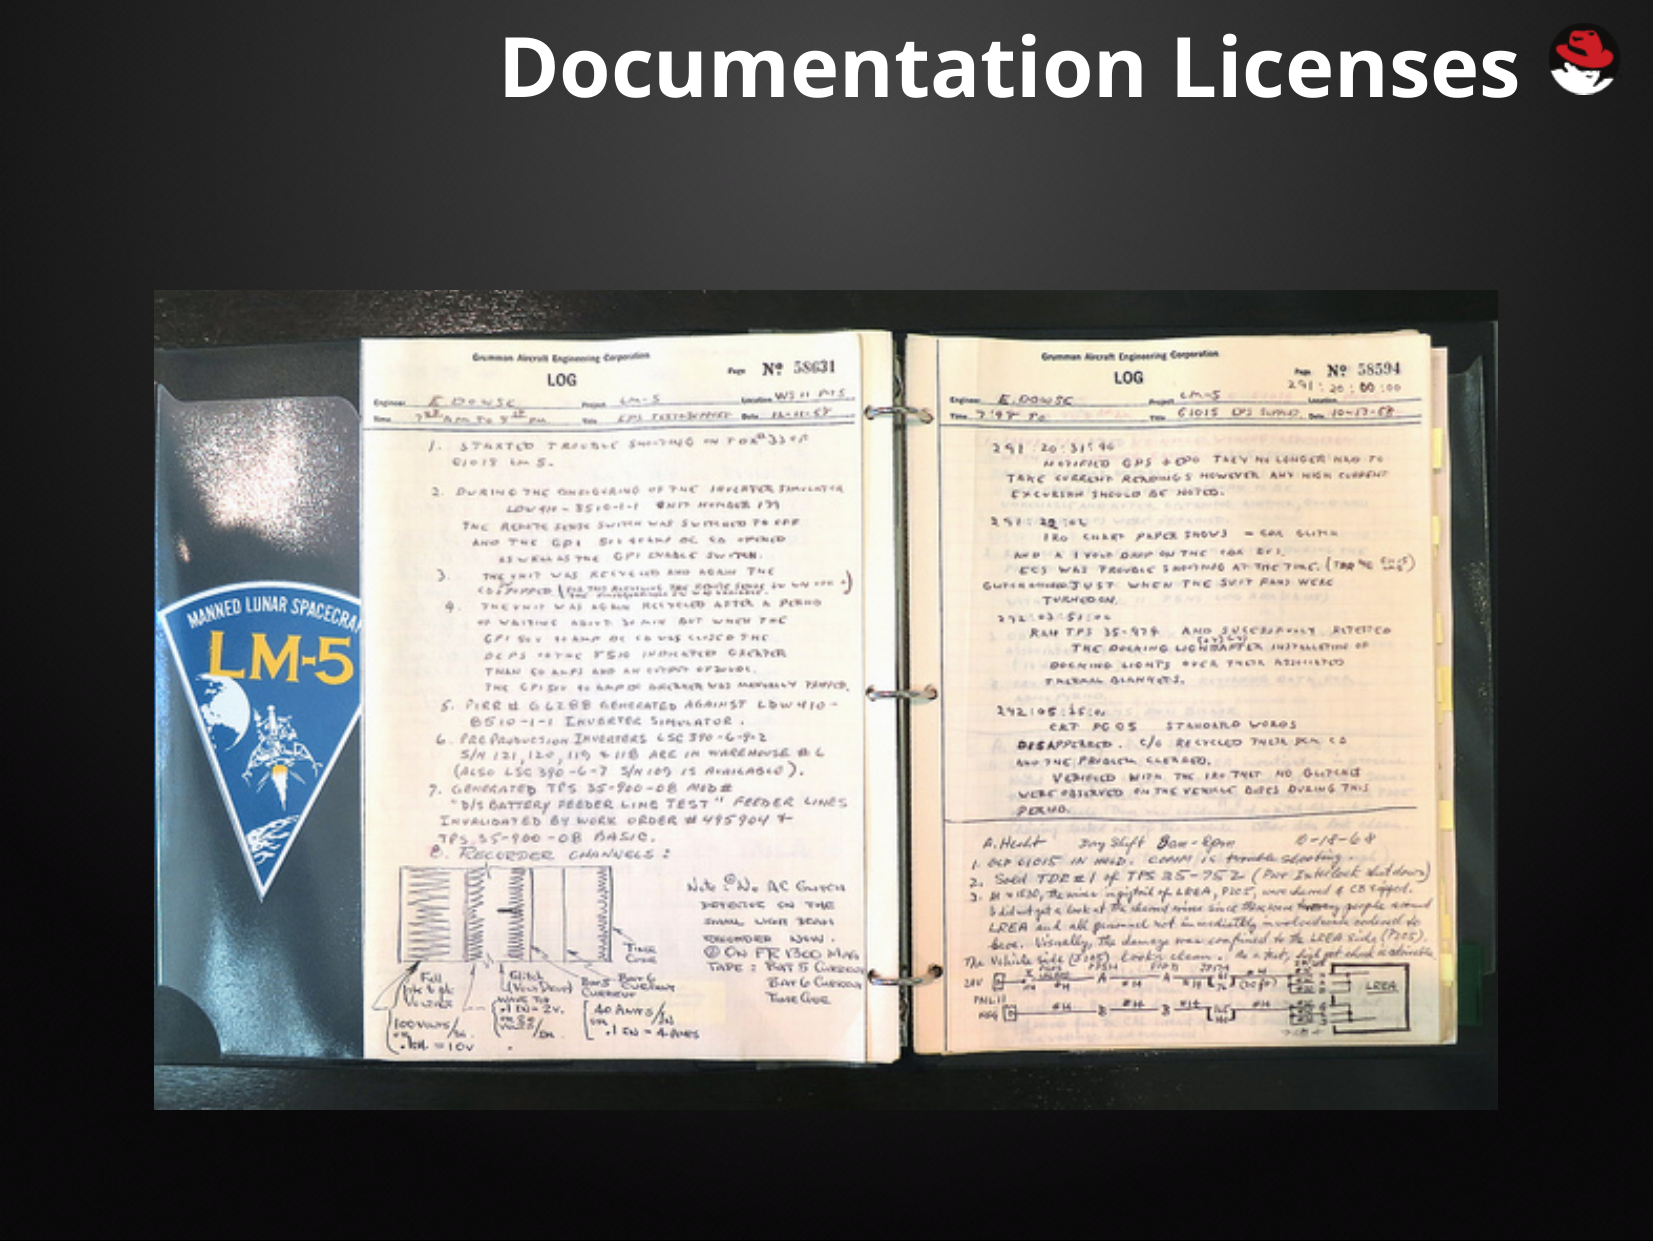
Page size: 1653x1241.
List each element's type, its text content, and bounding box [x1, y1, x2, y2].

picture [0, 0, 1653, 1240]
title Documentation Licenses [87, 10, 1523, 111]
